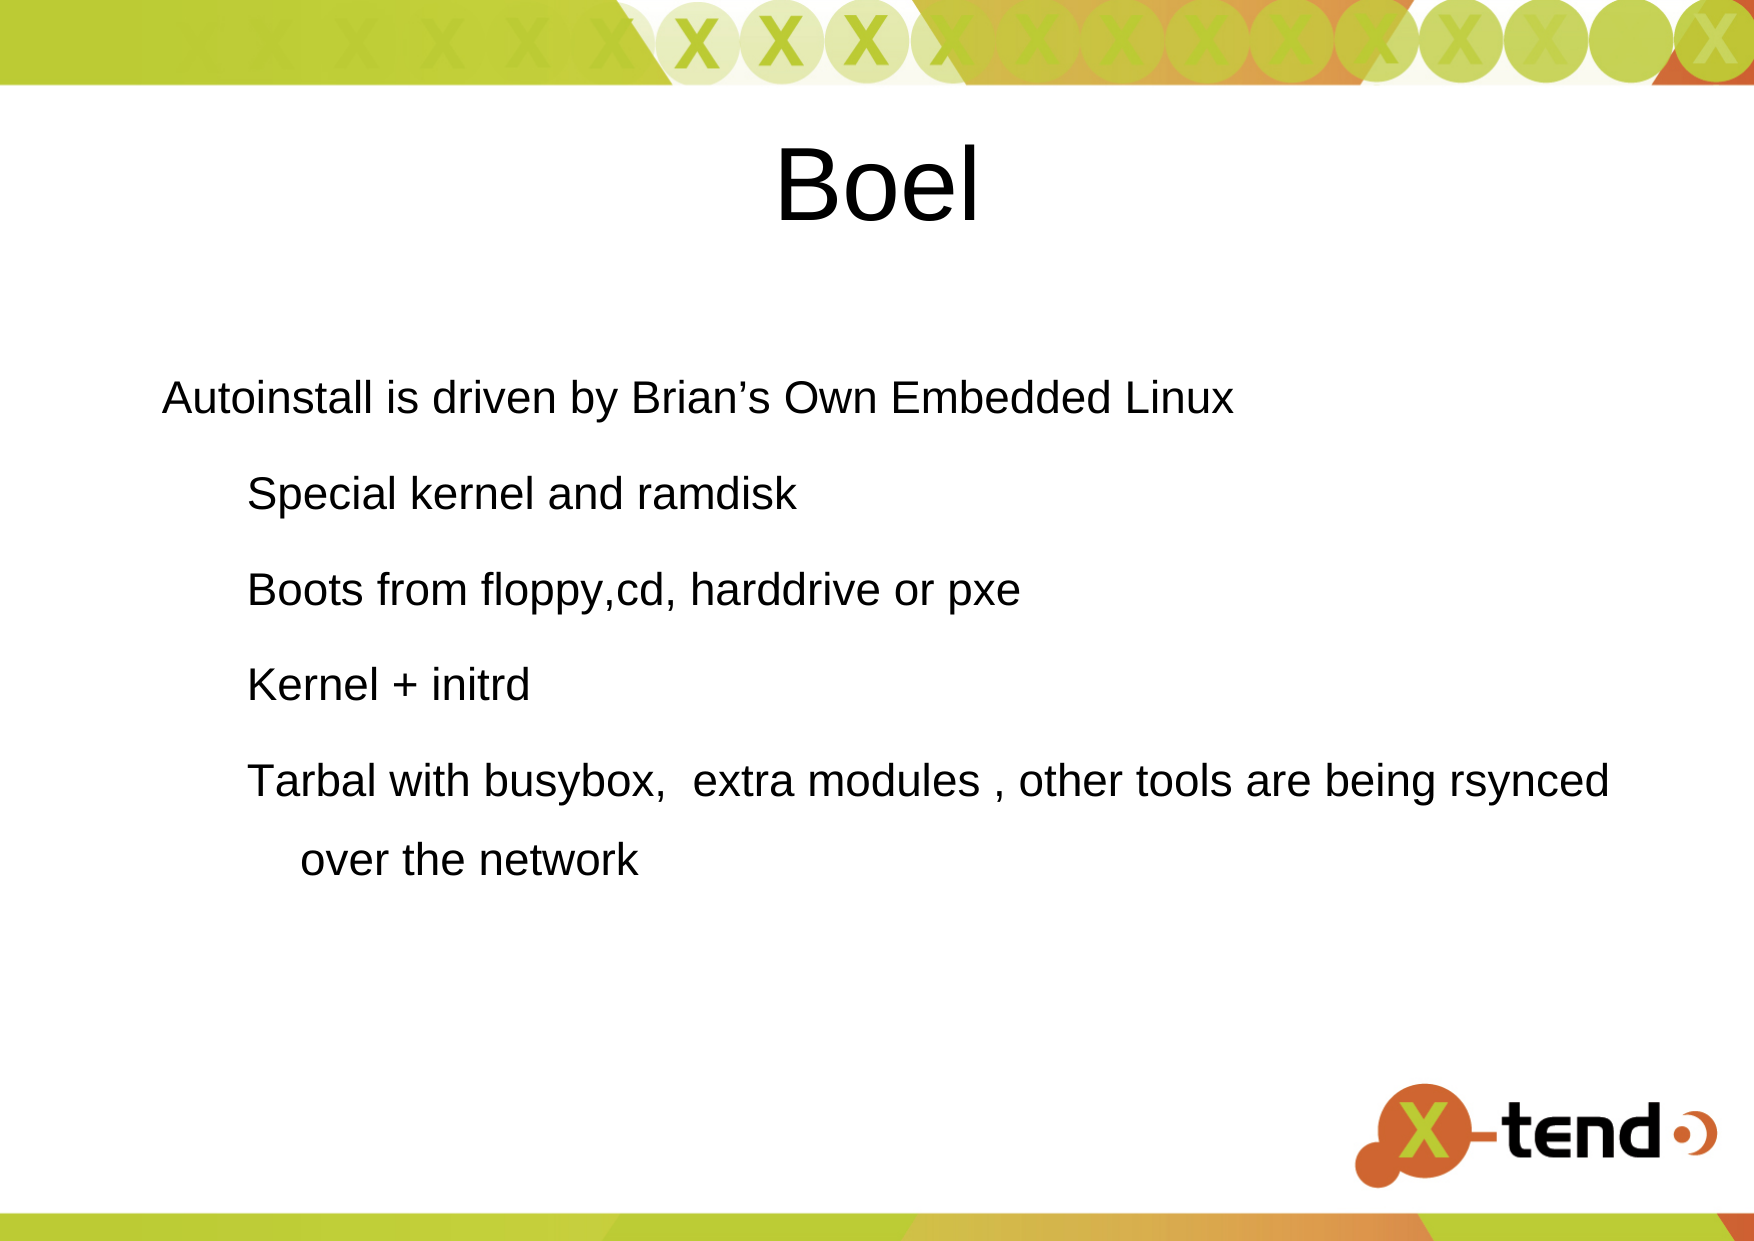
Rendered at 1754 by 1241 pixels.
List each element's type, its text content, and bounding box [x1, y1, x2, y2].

picture [0, 0, 1754, 1241]
title Boel [128, 49, 1627, 257]
list Autoinstall is driven by Brian’s Own Embedded Linux Special kernel and ramdisk Boots from floppy,cd, harddrive or pxe Kernel + initrd Tarbal with busybox, extra modules , other tools are being rsynced over the network [161, 344, 1627, 1127]
